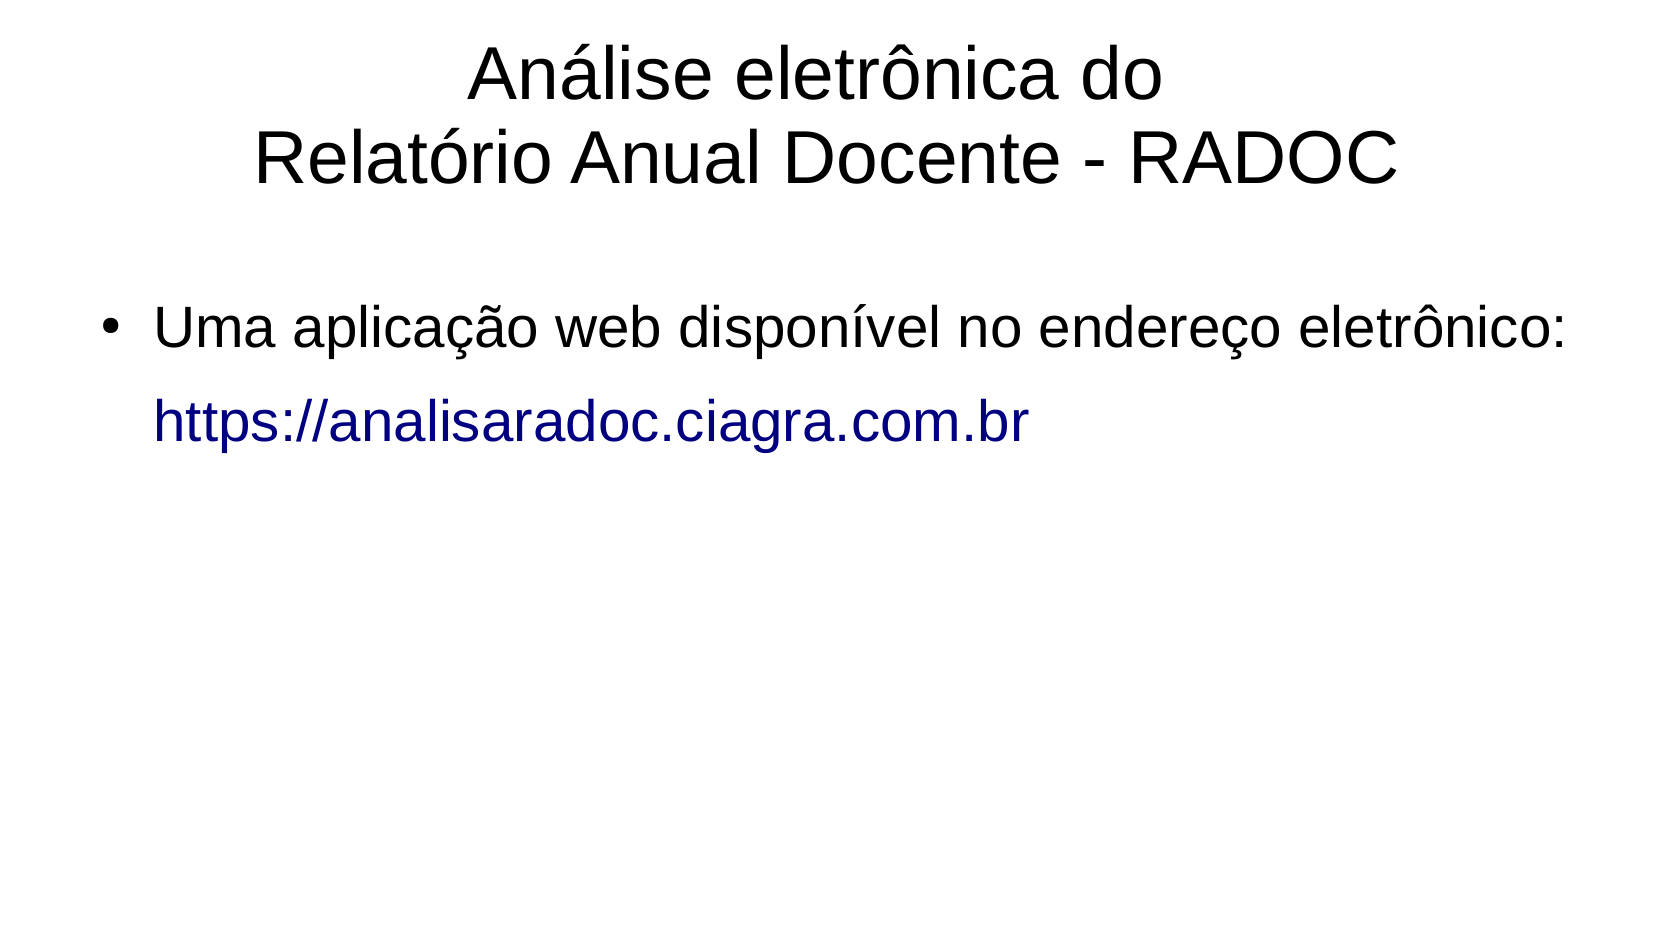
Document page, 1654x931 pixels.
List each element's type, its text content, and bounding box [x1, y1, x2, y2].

title Análise eletrônica do Relatório Anual Docente - RADOC [82, 31, 1571, 200]
list Uma aplicação web disponível no endereço eletrônico: https://analisaradoc.ciagra.com.br [82, 294, 1571, 834]
